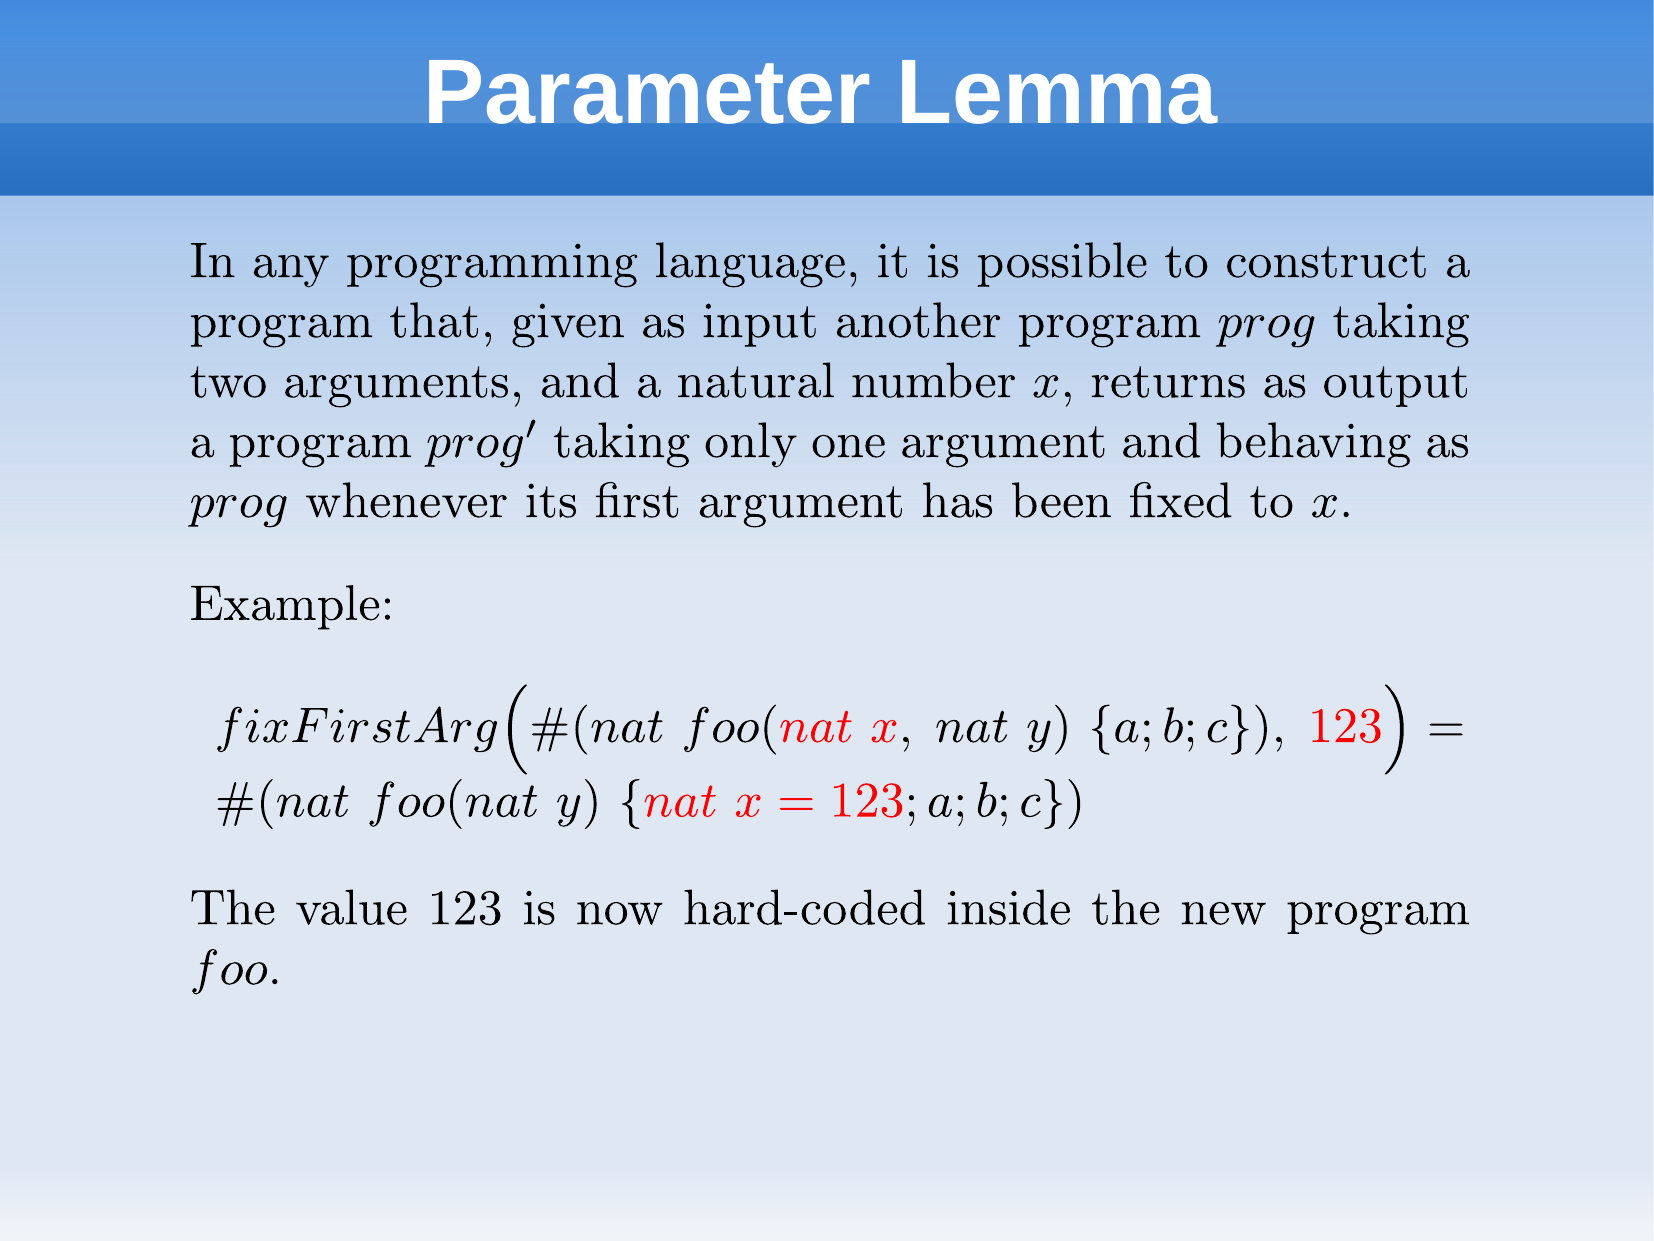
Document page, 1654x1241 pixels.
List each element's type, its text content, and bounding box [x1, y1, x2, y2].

title Parameter Lemma [76, 0, 1565, 188]
picture [0, 0, 1654, 1241]
